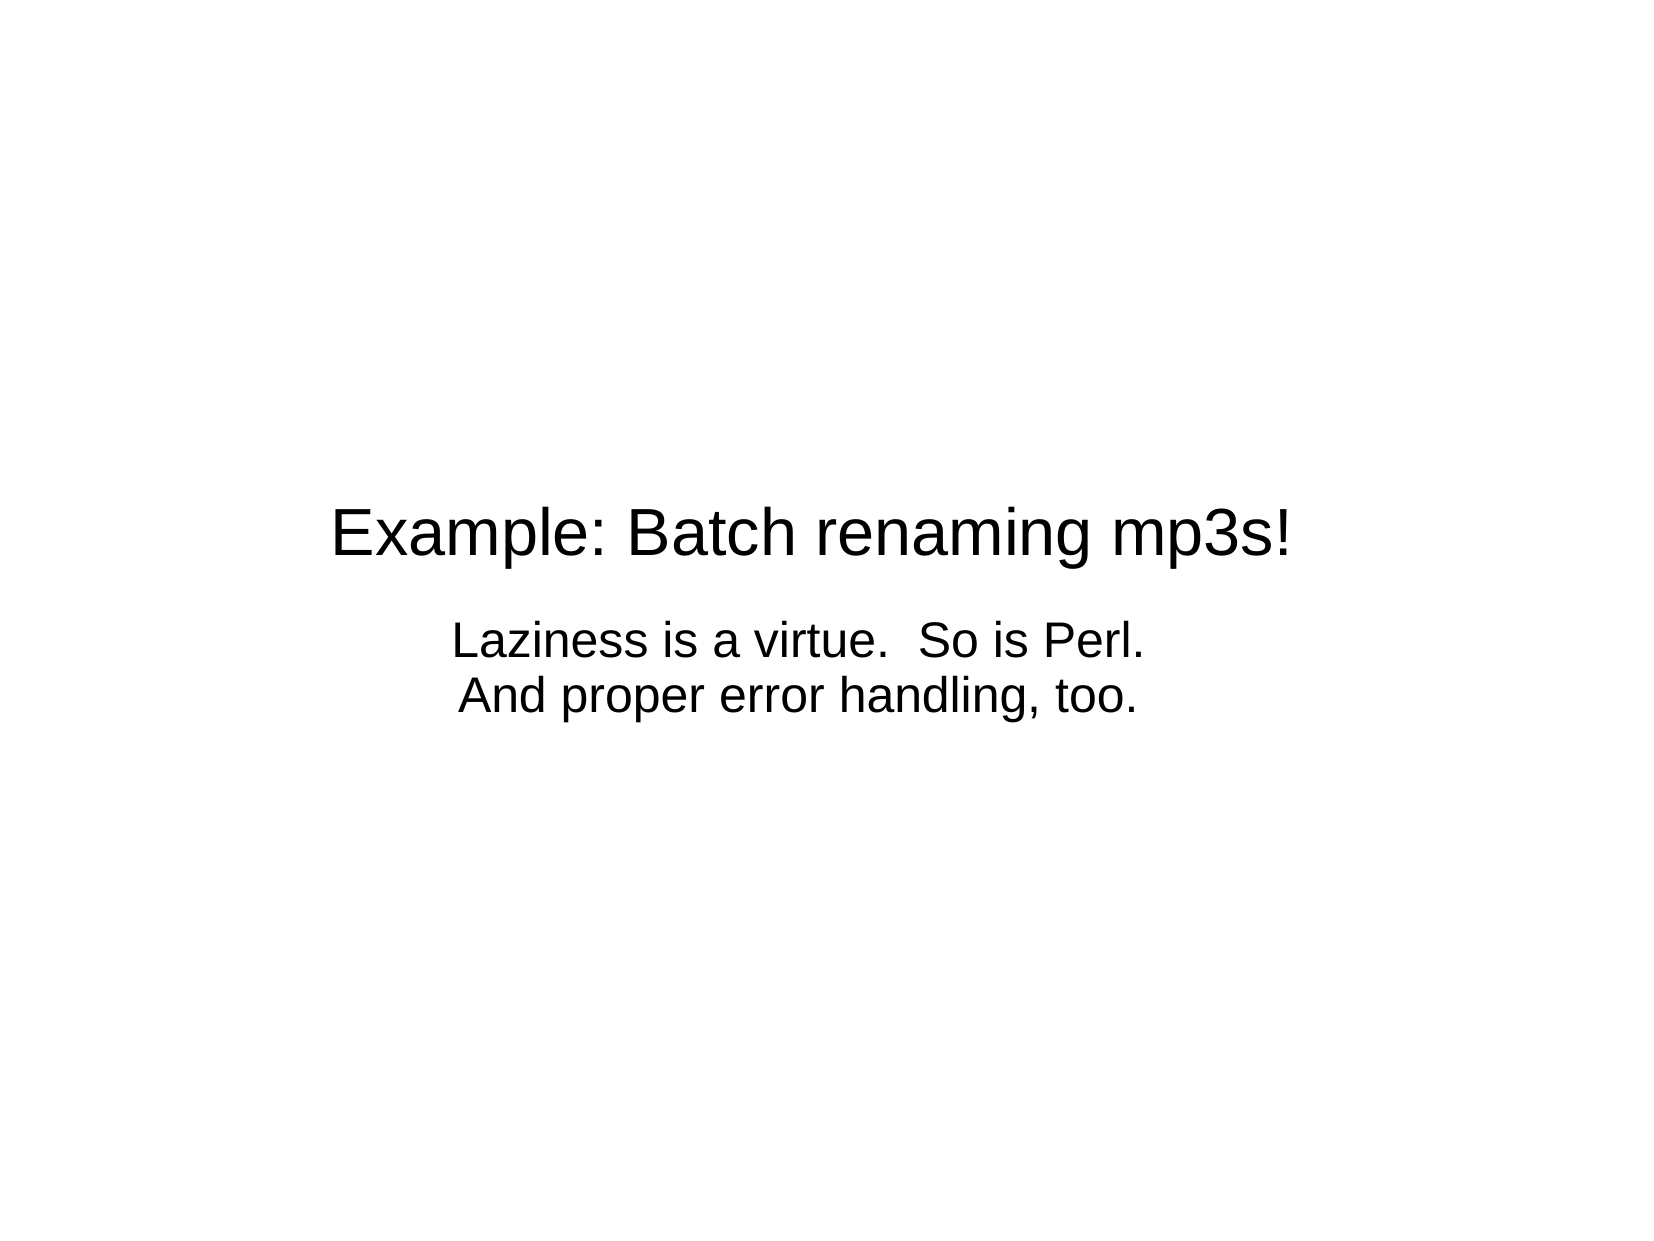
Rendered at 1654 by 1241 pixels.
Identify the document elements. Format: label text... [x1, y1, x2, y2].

text_box Example: Batch renaming mp3s! [316, 487, 1313, 578]
text_box Laziness is a virtue. So is Perl. And proper error handling, too. [436, 604, 1161, 731]
